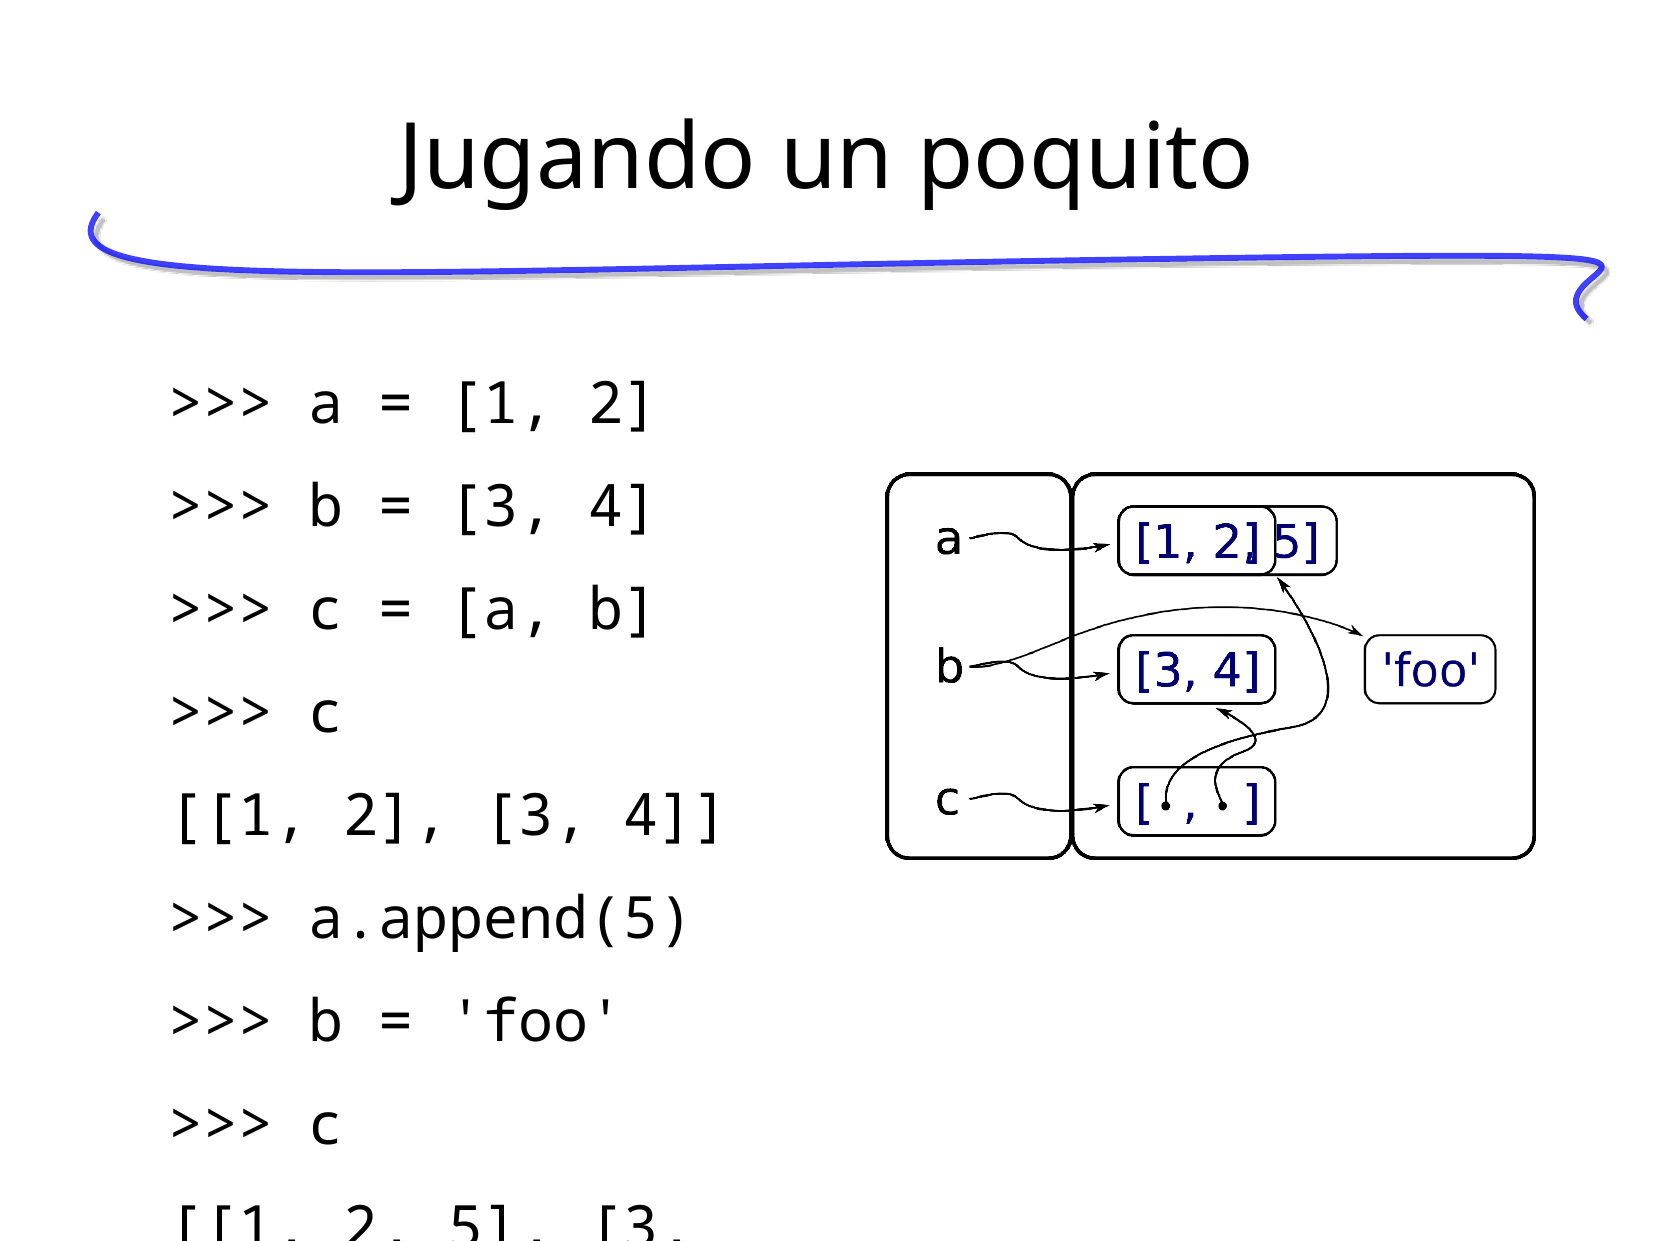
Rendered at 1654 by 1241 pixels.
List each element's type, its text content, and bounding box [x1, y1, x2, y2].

text_box >>> a = [1, 2] >>> b = [3, 4] >>> c = [a, b] >>> c [[1, 2], [3, 4]] >>> a.append(5) >>> b = 'foo' >>> c [[1, 2, 5], [3, 4]] [153, 354, 780, 1241]
picture [885, 472, 1536, 860]
title Jugando un poquito [82, 49, 1571, 257]
